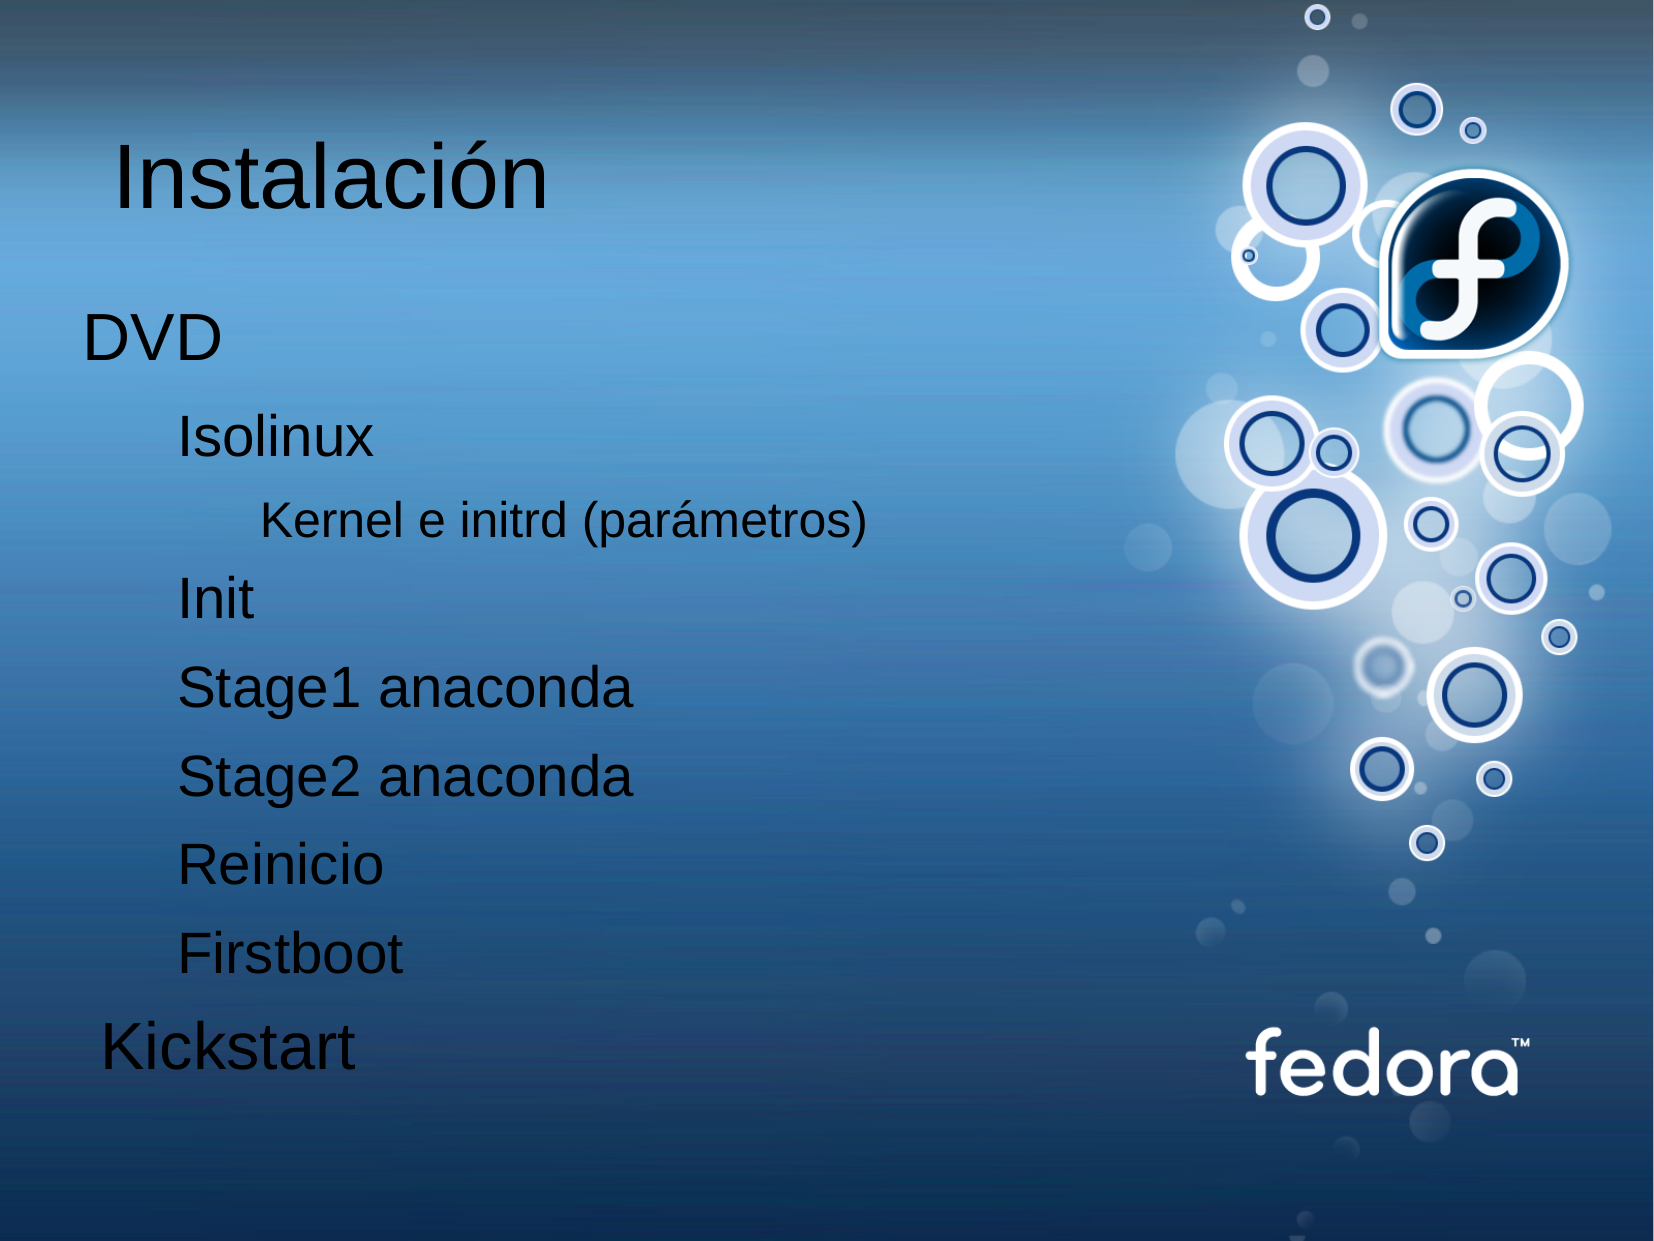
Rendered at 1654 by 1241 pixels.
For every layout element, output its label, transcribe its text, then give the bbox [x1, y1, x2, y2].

title Instalación [76, 73, 1565, 281]
picture [0, 0, 1654, 1241]
list DVD Isolinux Kernel e initrd (parámetros) Init Stage1 anaconda Stage2 anaconda Reinicio Firstboot Kickstart [82, 299, 1388, 1119]
